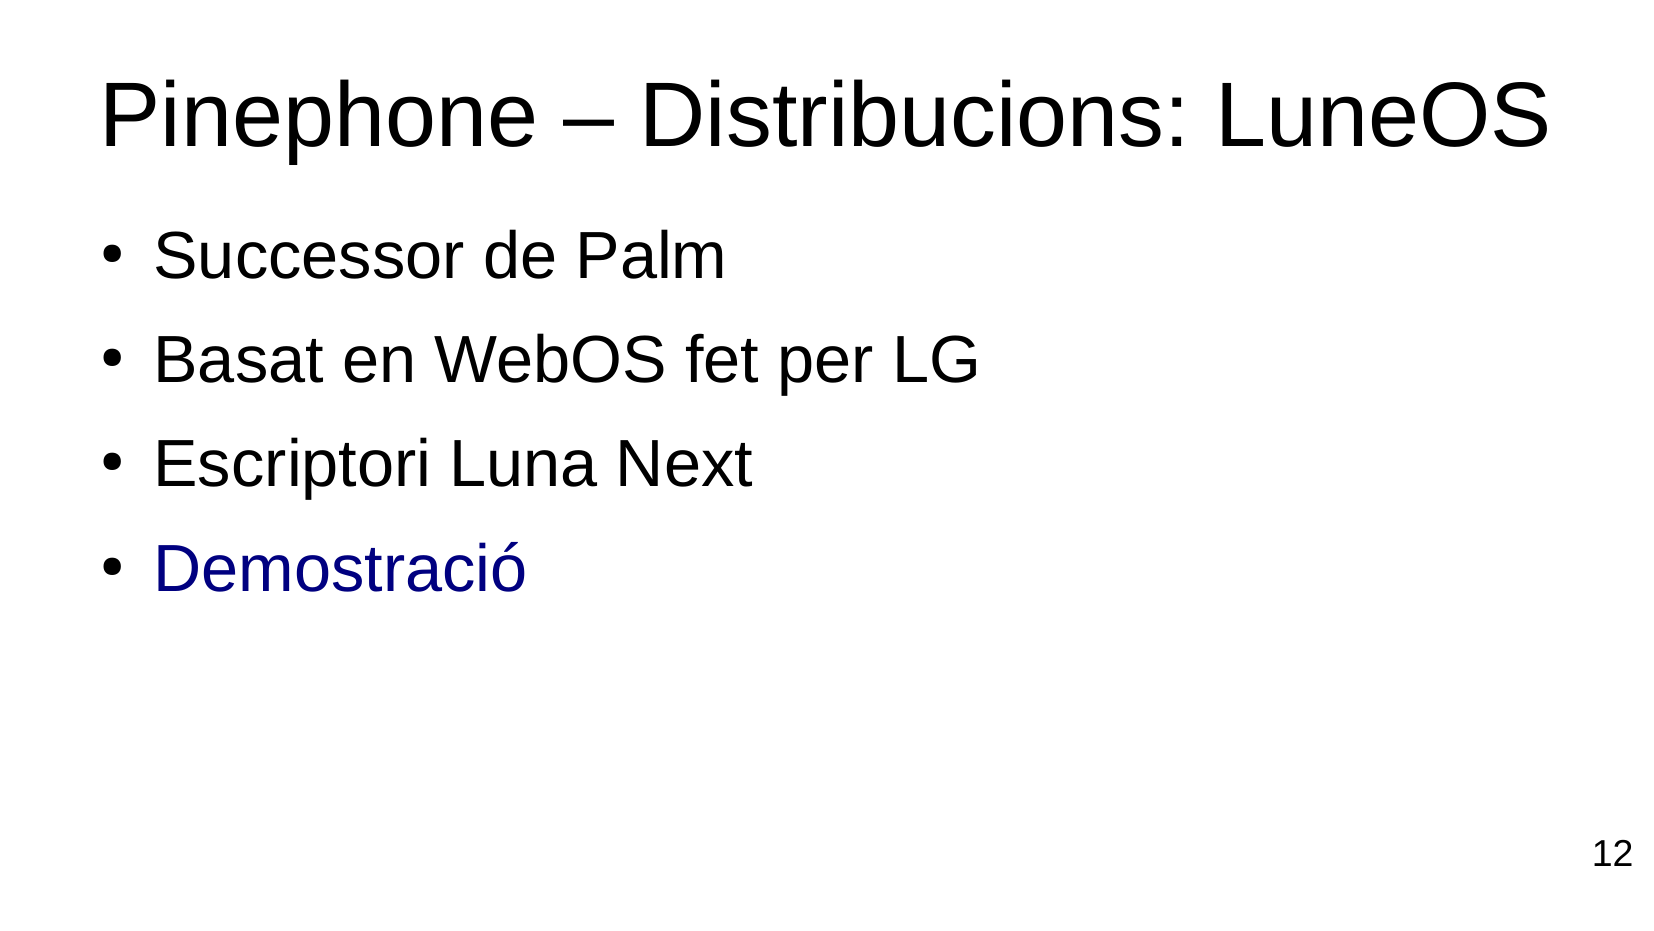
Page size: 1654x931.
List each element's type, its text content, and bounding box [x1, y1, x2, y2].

list Successor de Palm Basat en WebOS fet per LG Escriptori Luna Next Demostració [82, 217, 1571, 758]
text_box <número> [1447, 825, 1648, 896]
title Pinephone – Distribucions: LuneOS [82, 37, 1571, 193]
